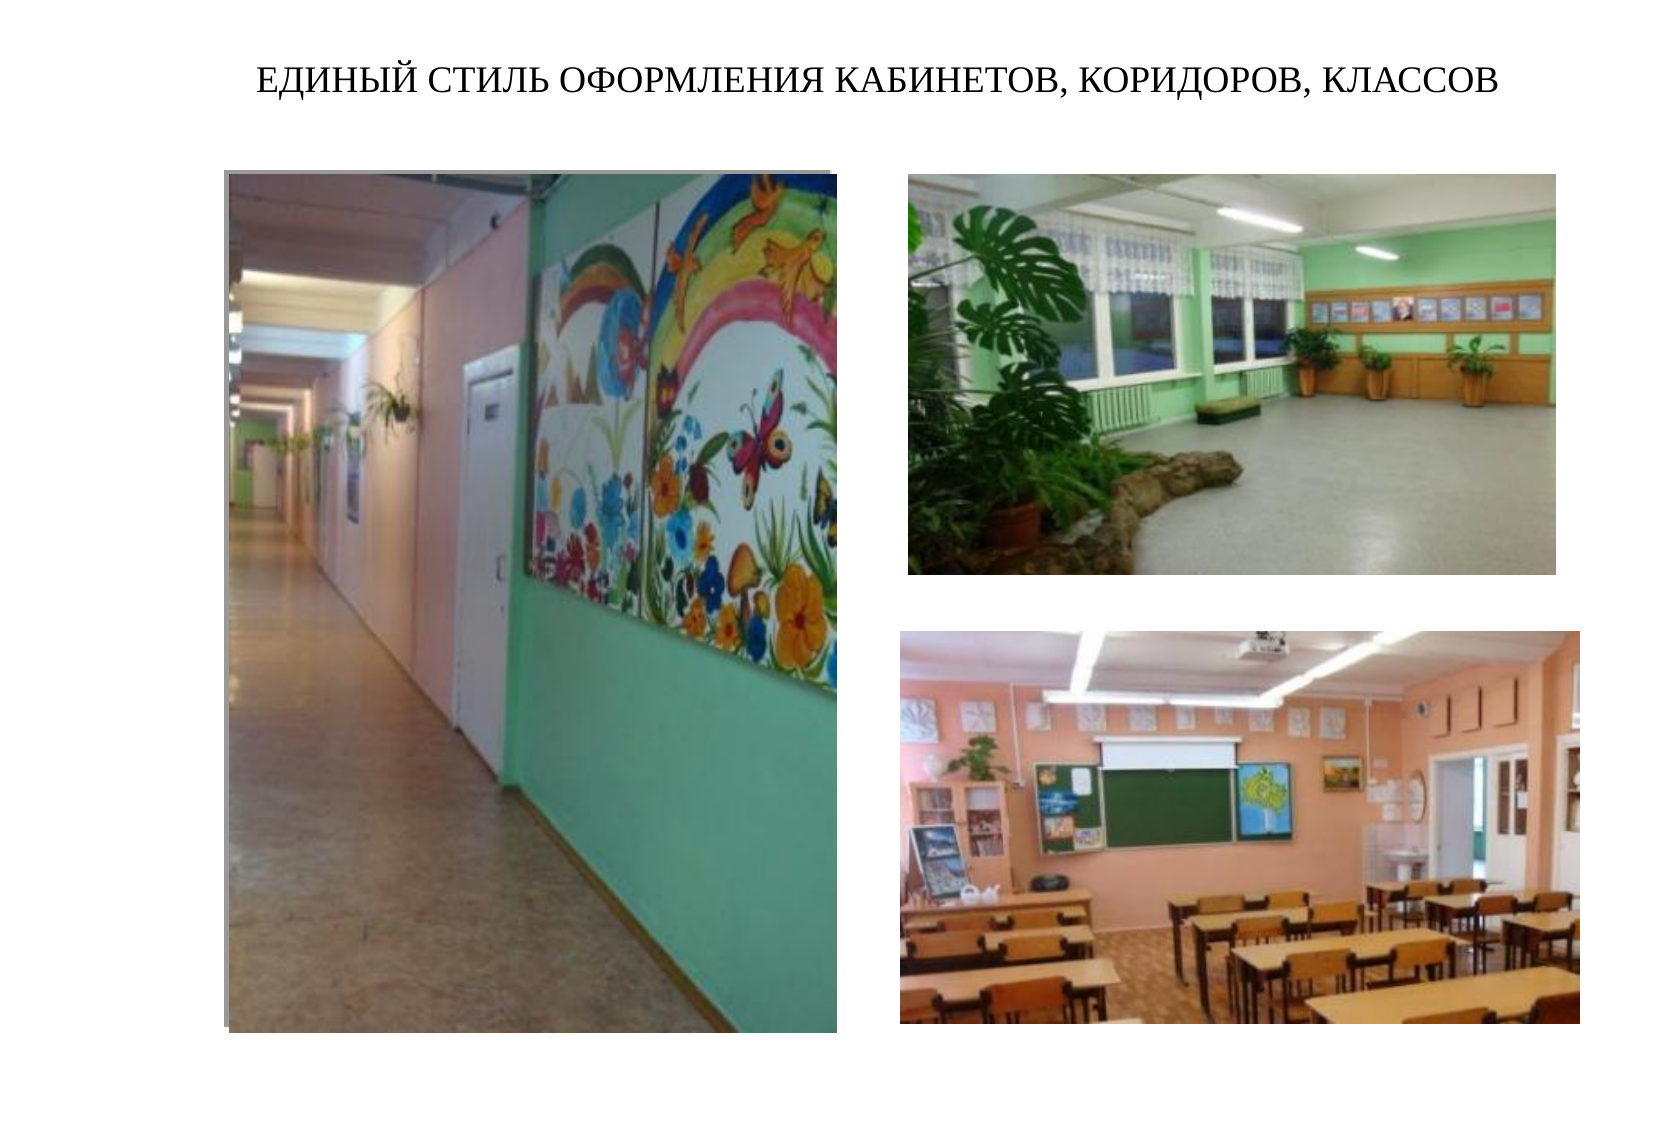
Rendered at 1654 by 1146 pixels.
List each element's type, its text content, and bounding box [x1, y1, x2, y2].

picture [900, 631, 1580, 1024]
text_box ЕДИНЫЙ СТИЛЬ ОФОРМЛЕНИЯ КАБИНЕТОВ, КОРИДОРОВ, КЛАССОВ [182, 45, 1574, 110]
picture [908, 174, 1556, 575]
picture [229, 174, 837, 1033]
